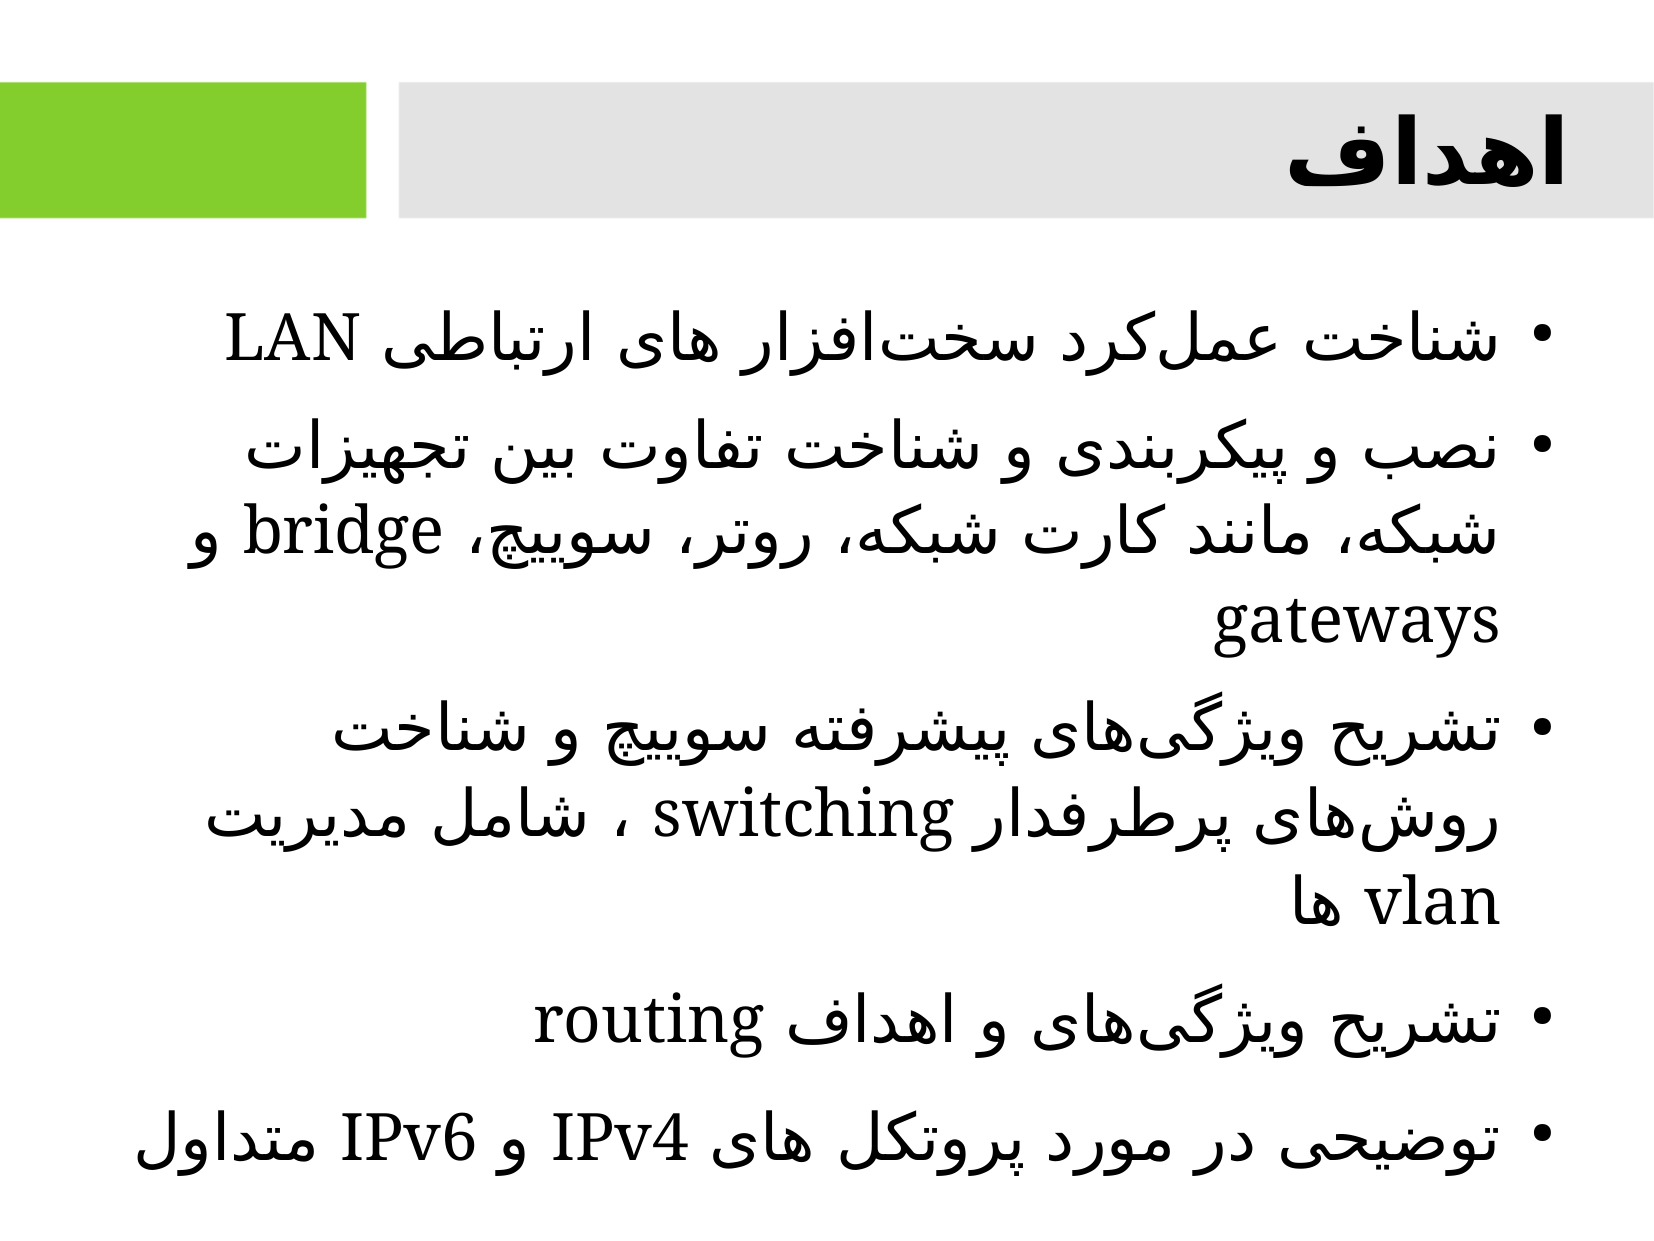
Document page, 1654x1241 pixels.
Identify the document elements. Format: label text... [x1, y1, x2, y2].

picture [0, 0, 1654, 1241]
list شناخت عمل‌کرد سخت‌افزار های ارتباطی LAN نصب و پیکربندی و شناخت تفاوت بین تجهیزات شبکه، مانند کارت شبکه، روتر، سوییچ، bridge و gateways تشریح ویژگی‌های پیشرفته سوییچ و شناخت روش‌های پرطرفدار switching ، شامل مدیریت vlan ها تشریح ویژگی‌های و اهداف routing توضیحی در مورد پروتکل های IPv4 و IPv6 متداول [82, 290, 1571, 1182]
title اهداف [82, 49, 1571, 257]
